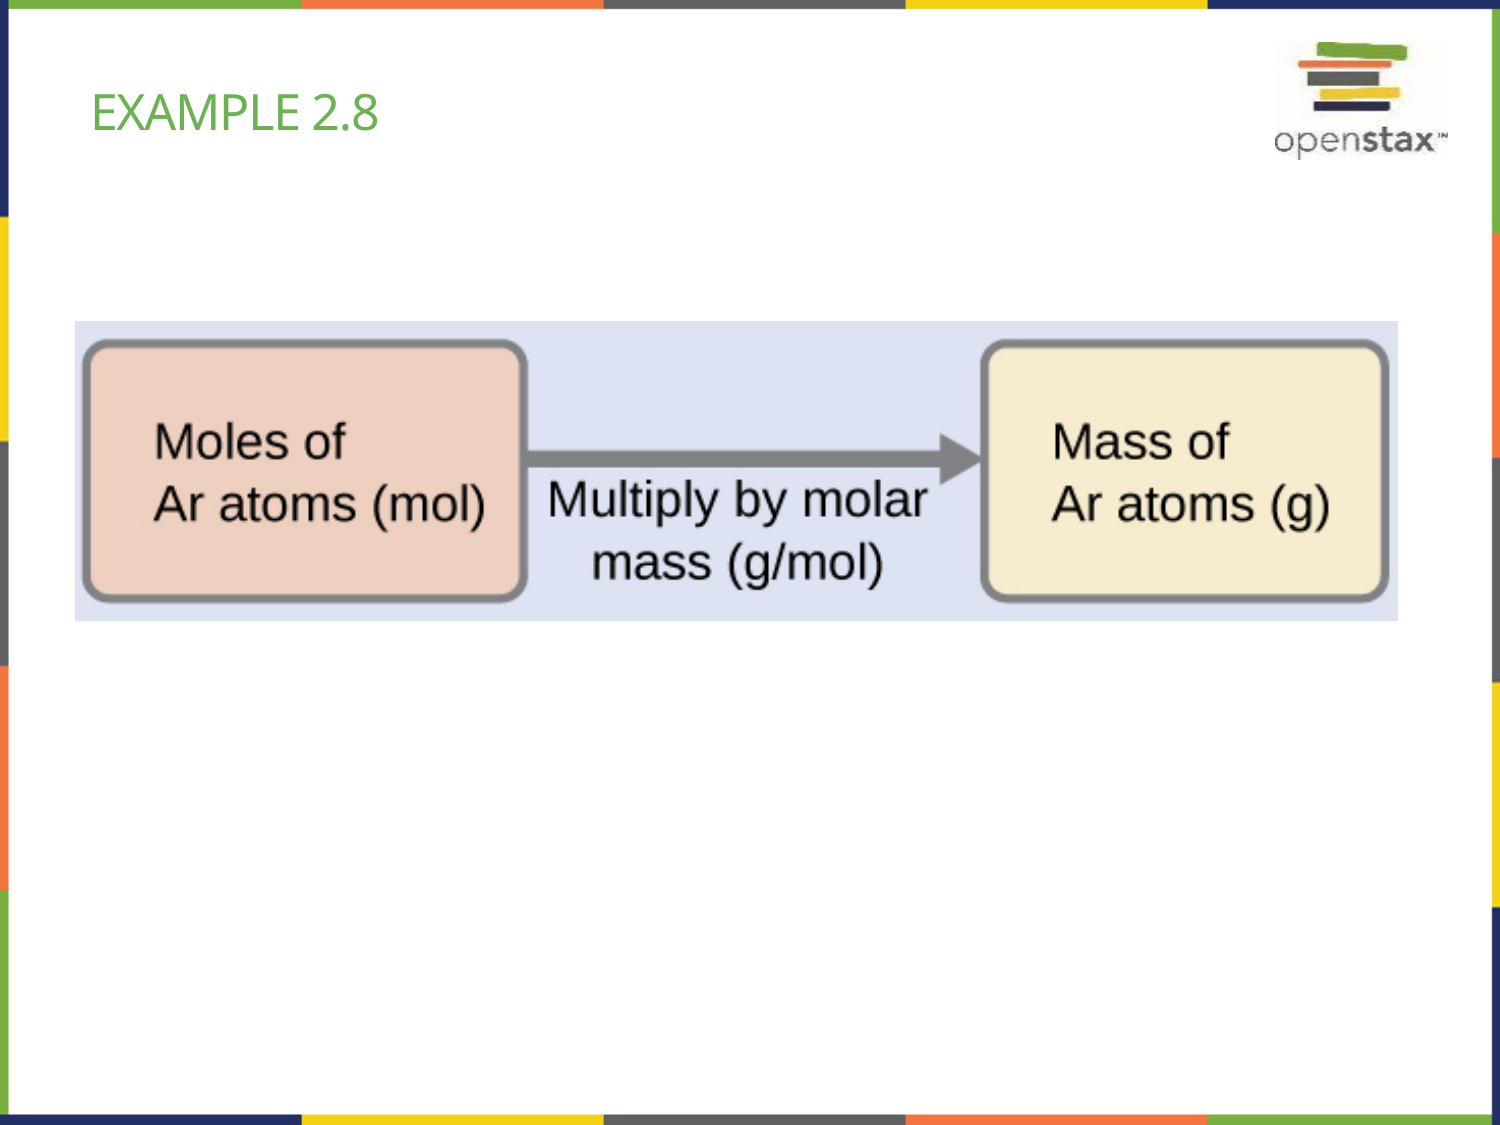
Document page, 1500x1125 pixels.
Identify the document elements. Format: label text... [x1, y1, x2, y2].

picture [0, 0, 1500, 1125]
title Example 2.8 [75, 39, 1398, 148]
